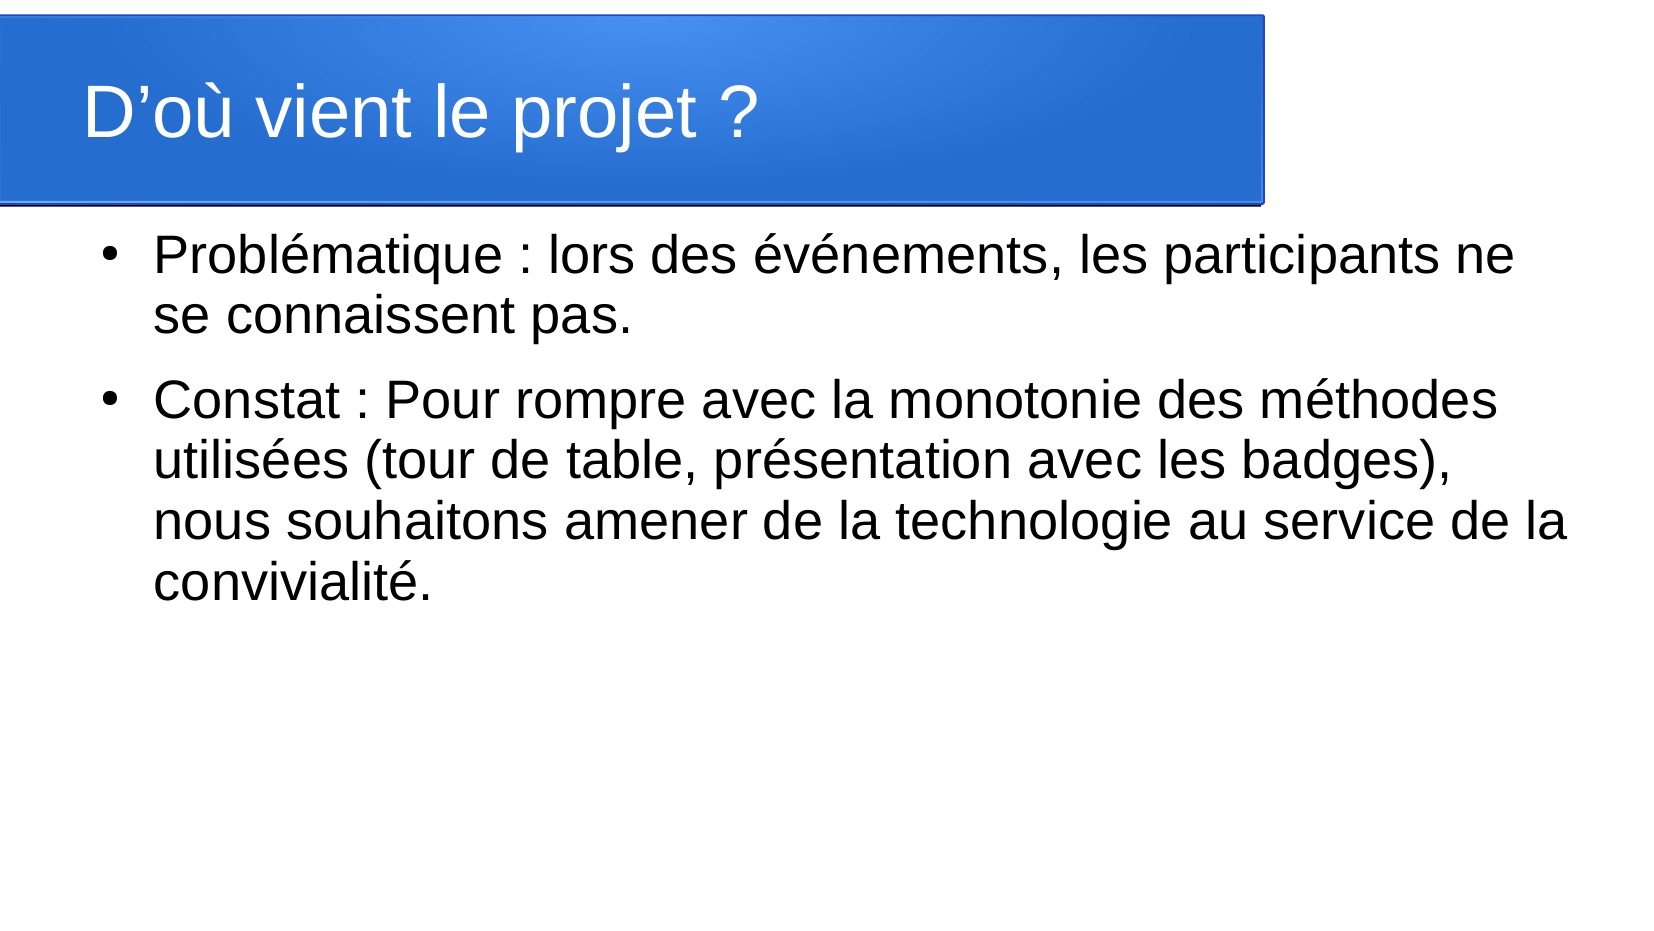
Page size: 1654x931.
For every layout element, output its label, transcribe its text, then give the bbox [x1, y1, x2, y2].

list Problématique : lors des événements, les participants ne se connaissent pas. Constat : Pour rompre avec la monotonie des méthodes utilisées (tour de table, présentation avec les badges), nous souhaitons amener de la technologie au service de la convivialité. [82, 224, 1571, 764]
title D’où vient le projet ? [82, 35, 1235, 189]
